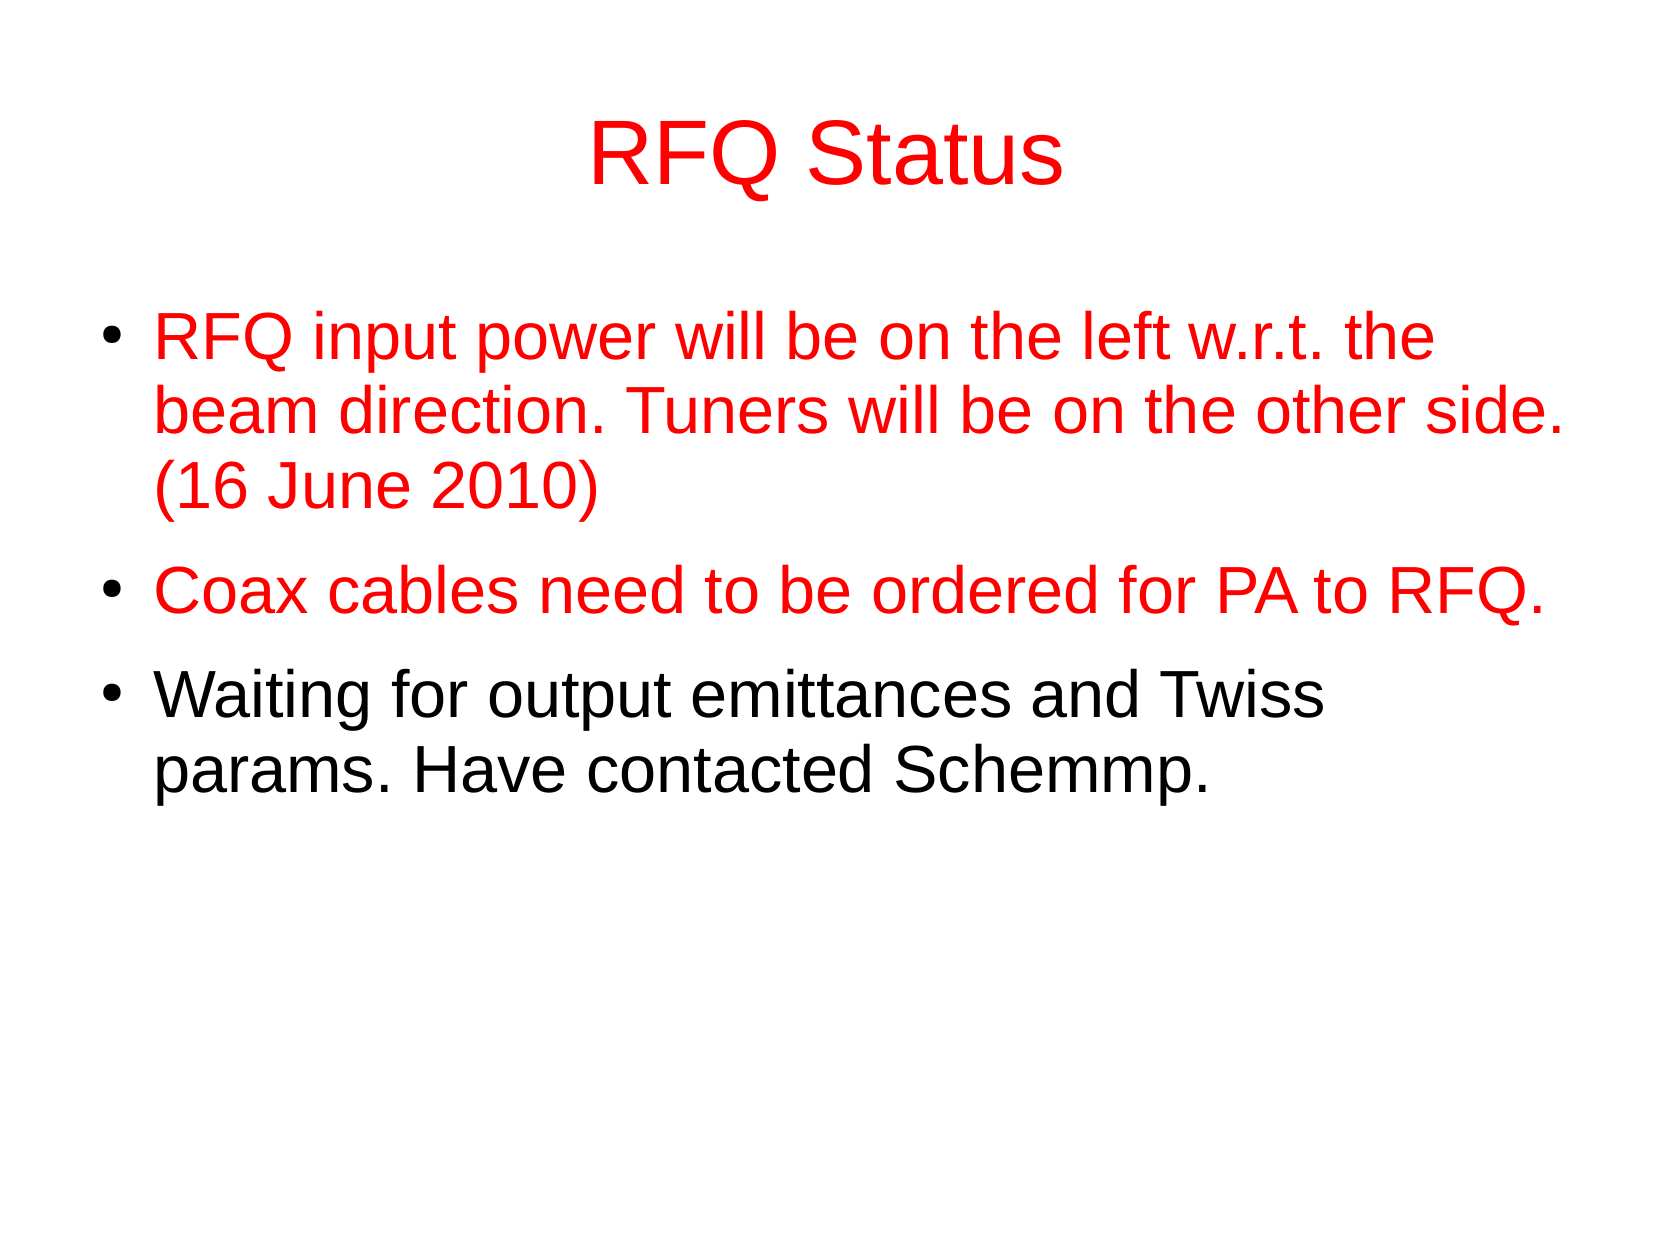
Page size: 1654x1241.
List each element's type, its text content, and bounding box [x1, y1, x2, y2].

title RFQ Status [82, 49, 1571, 257]
list RFQ input power will be on the left w.r.t. the beam direction. Tuners will be on the other side. (16 June 2010) Coax cables need to be ordered for PA to RFQ. Waiting for output emittances and Twiss params. Have contacted Schemmp. [82, 298, 1571, 1212]
